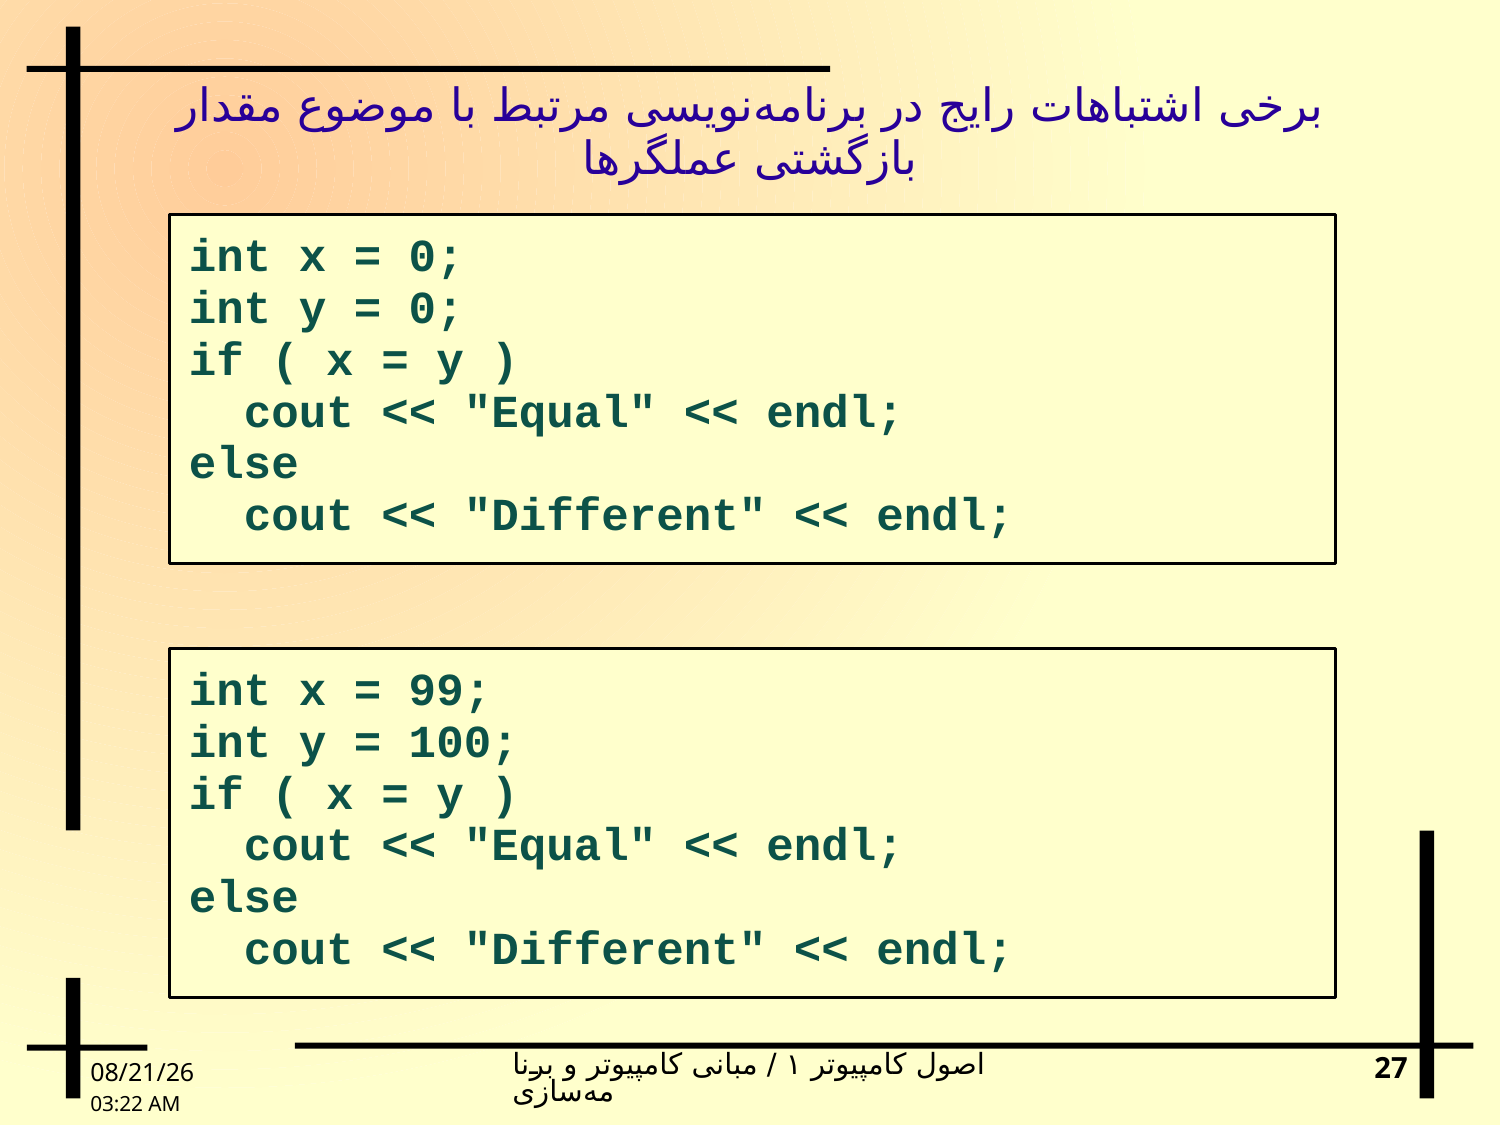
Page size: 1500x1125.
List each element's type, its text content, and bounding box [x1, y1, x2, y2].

list int x = 0; int y = 0; if ( x = y ) cout << "Equal" << endl; else cout << "Different" << endl; [169, 214, 1336, 564]
title برخی اشتباهات رایج در برنامه‌نویسی مرتبط با موضوع مقدار بازگشتی عملگرها [112, 72, 1388, 192]
list int x = 99; int y = 100; if ( x = y ) cout << "Equal" << endl; else cout << "Different" << endl; [169, 648, 1336, 998]
